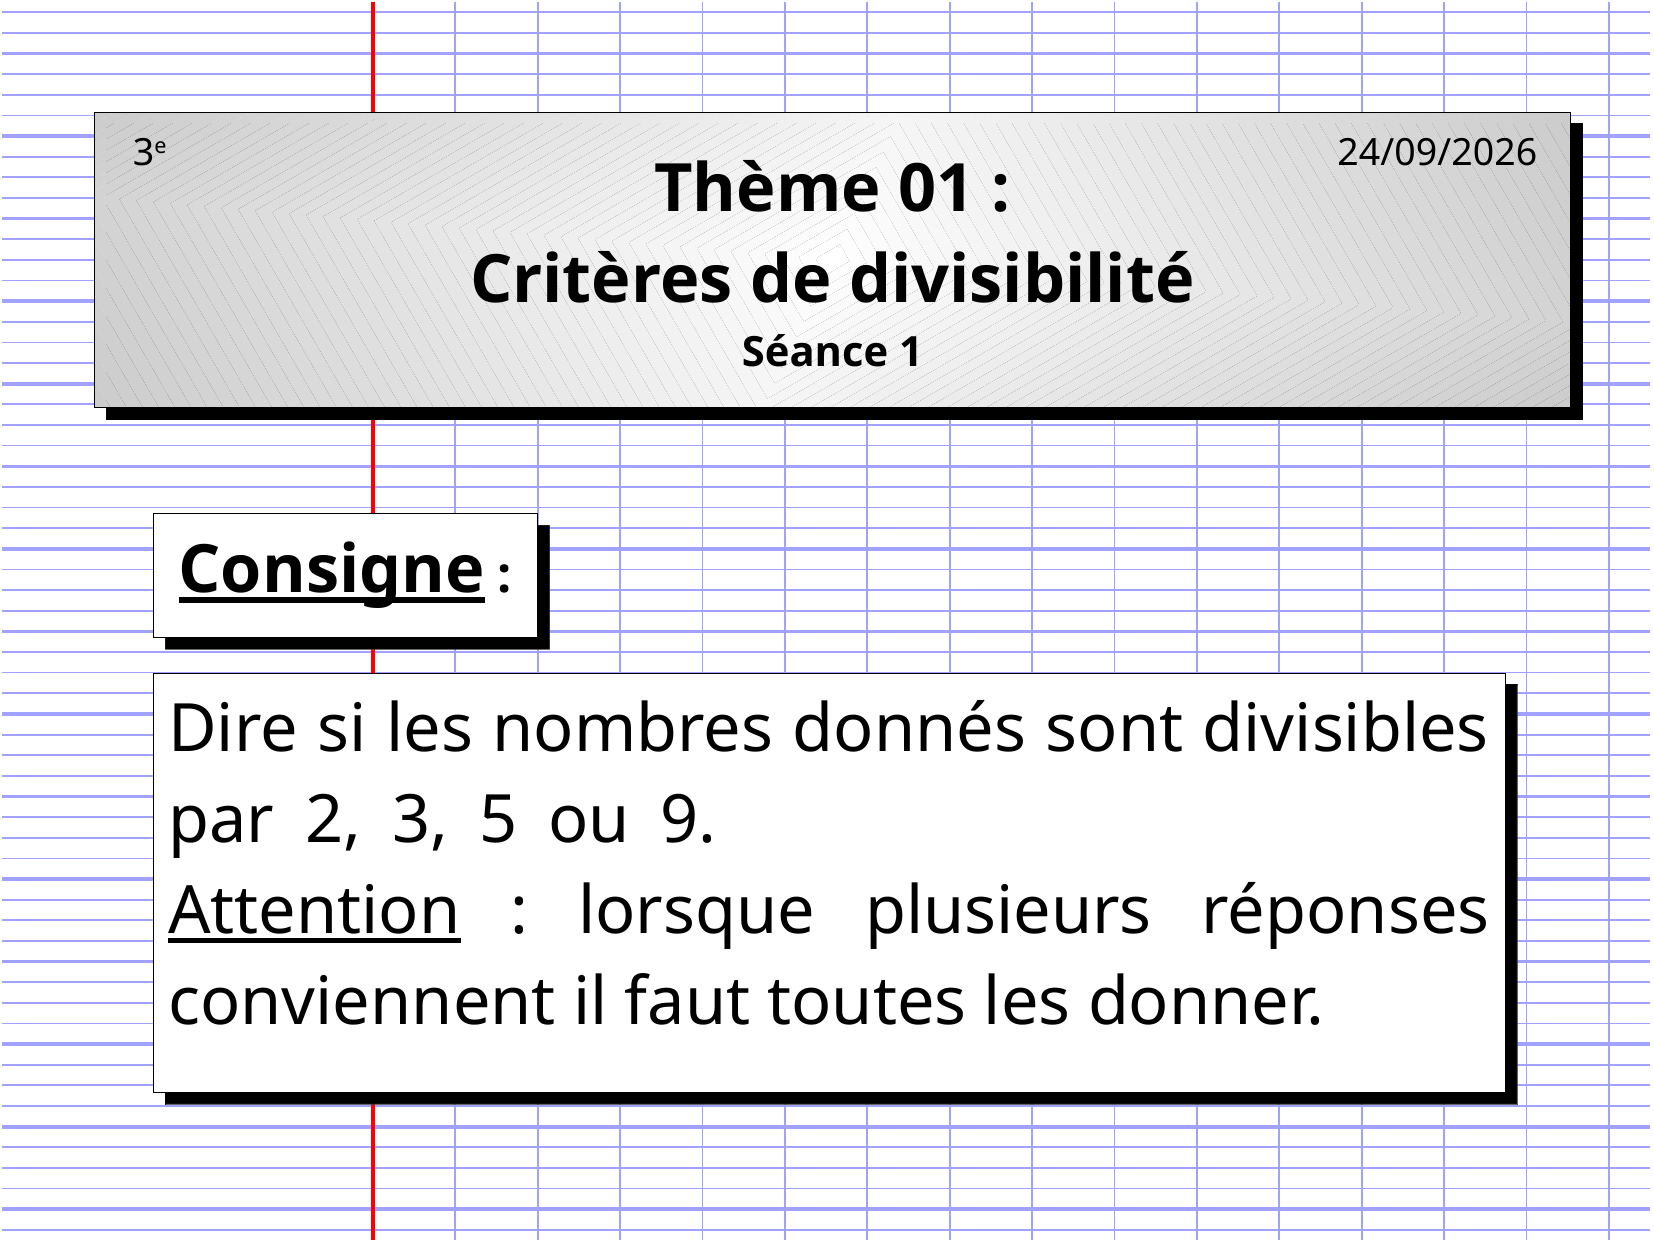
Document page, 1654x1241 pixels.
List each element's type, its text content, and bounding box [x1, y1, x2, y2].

text_box Consigne : [153, 513, 538, 638]
text_box Thème 01 : Critères de divisibilité Séance 1 [94, 112, 1571, 408]
picture [0, 0, 1654, 1241]
text_box 3e [118, 118, 207, 186]
text_box 09/09/2012 [1322, 118, 1560, 186]
text_box Dire si les nombres donnés sont divisibles par 2, 3, 5 ou 9. Attention : lorsque plusieurs réponses conviennent il faut toutes les donner. [153, 673, 1506, 1093]
